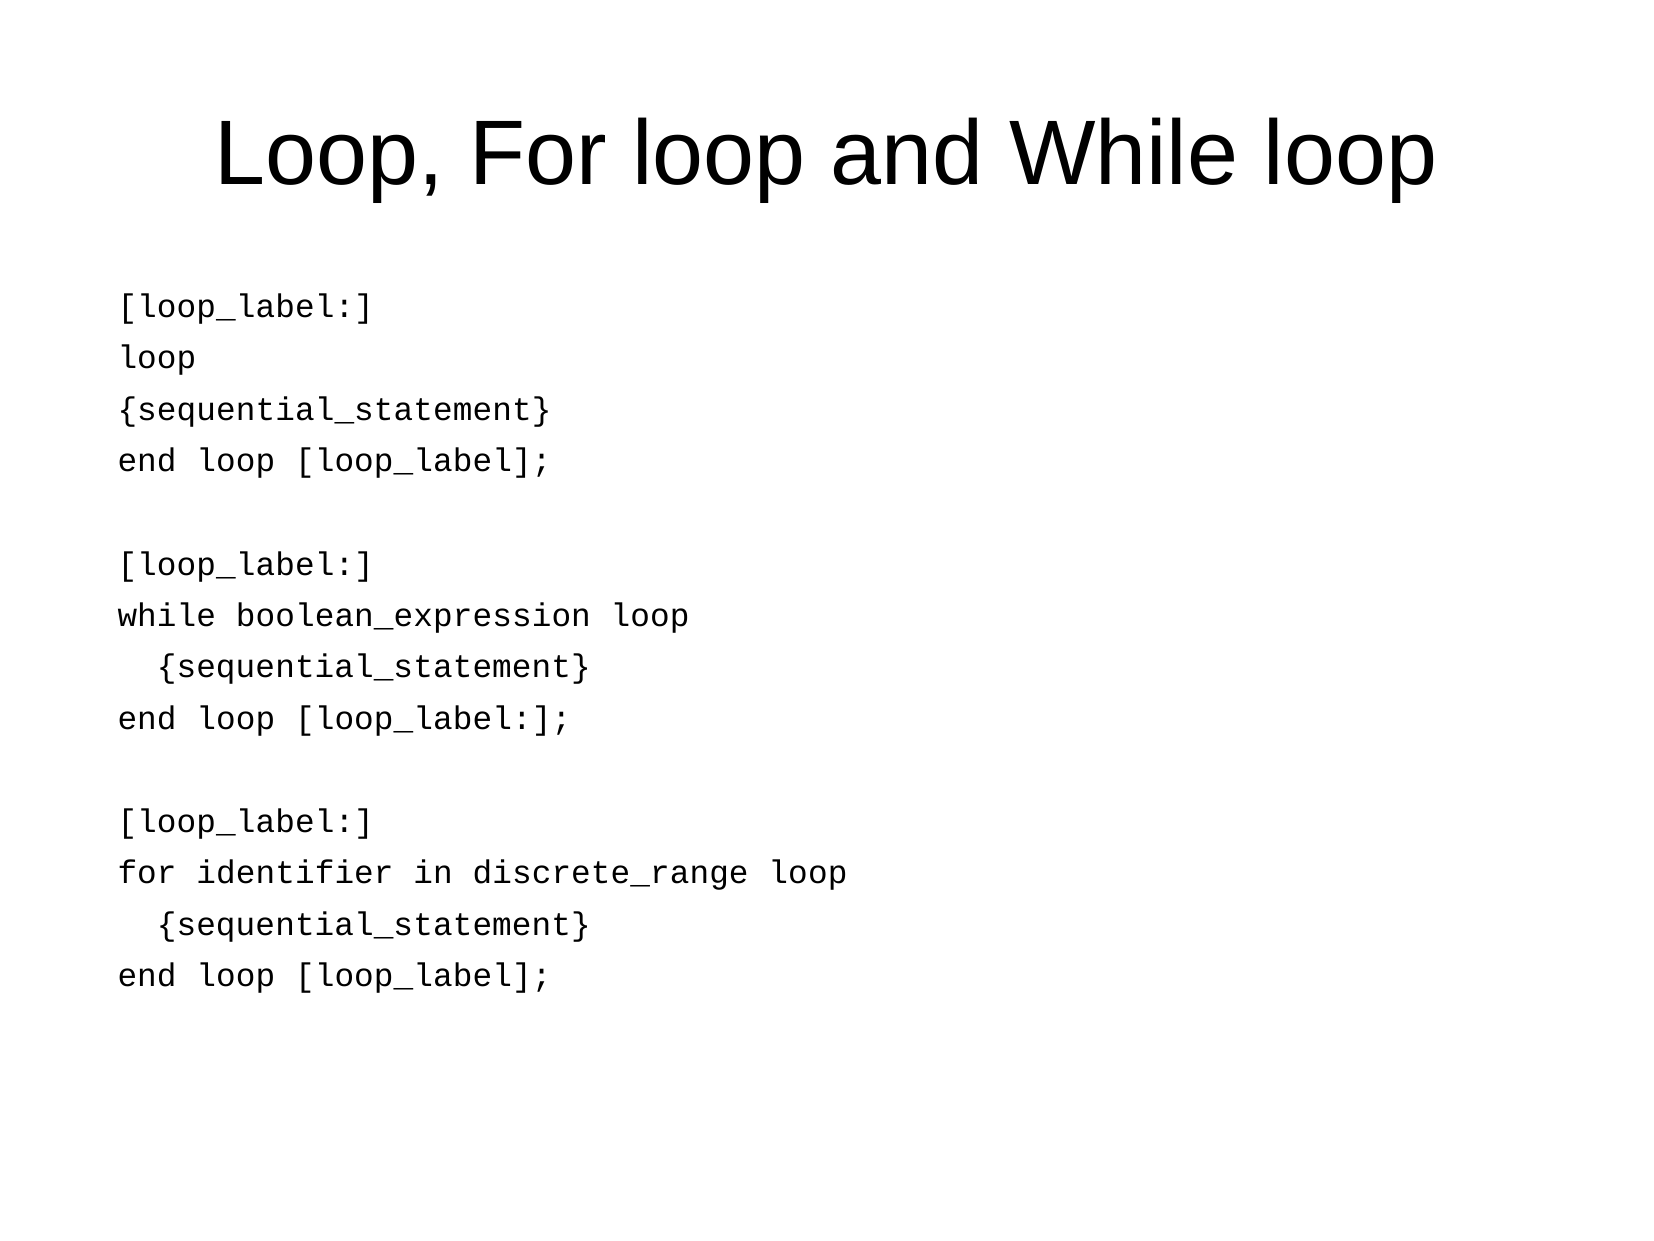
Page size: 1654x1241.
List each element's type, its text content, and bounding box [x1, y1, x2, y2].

list [loop_label:] loop {sequential_statement} end loop [loop_label]; [loop_label:] while boolean_expression loop {sequential_statement} end loop [loop_label:]; [loop_label:] for identifier in discrete_range loop {sequential_statement} end loop [loop_label]; [82, 290, 1571, 1010]
title Loop, For loop and While loop [82, 49, 1571, 257]
